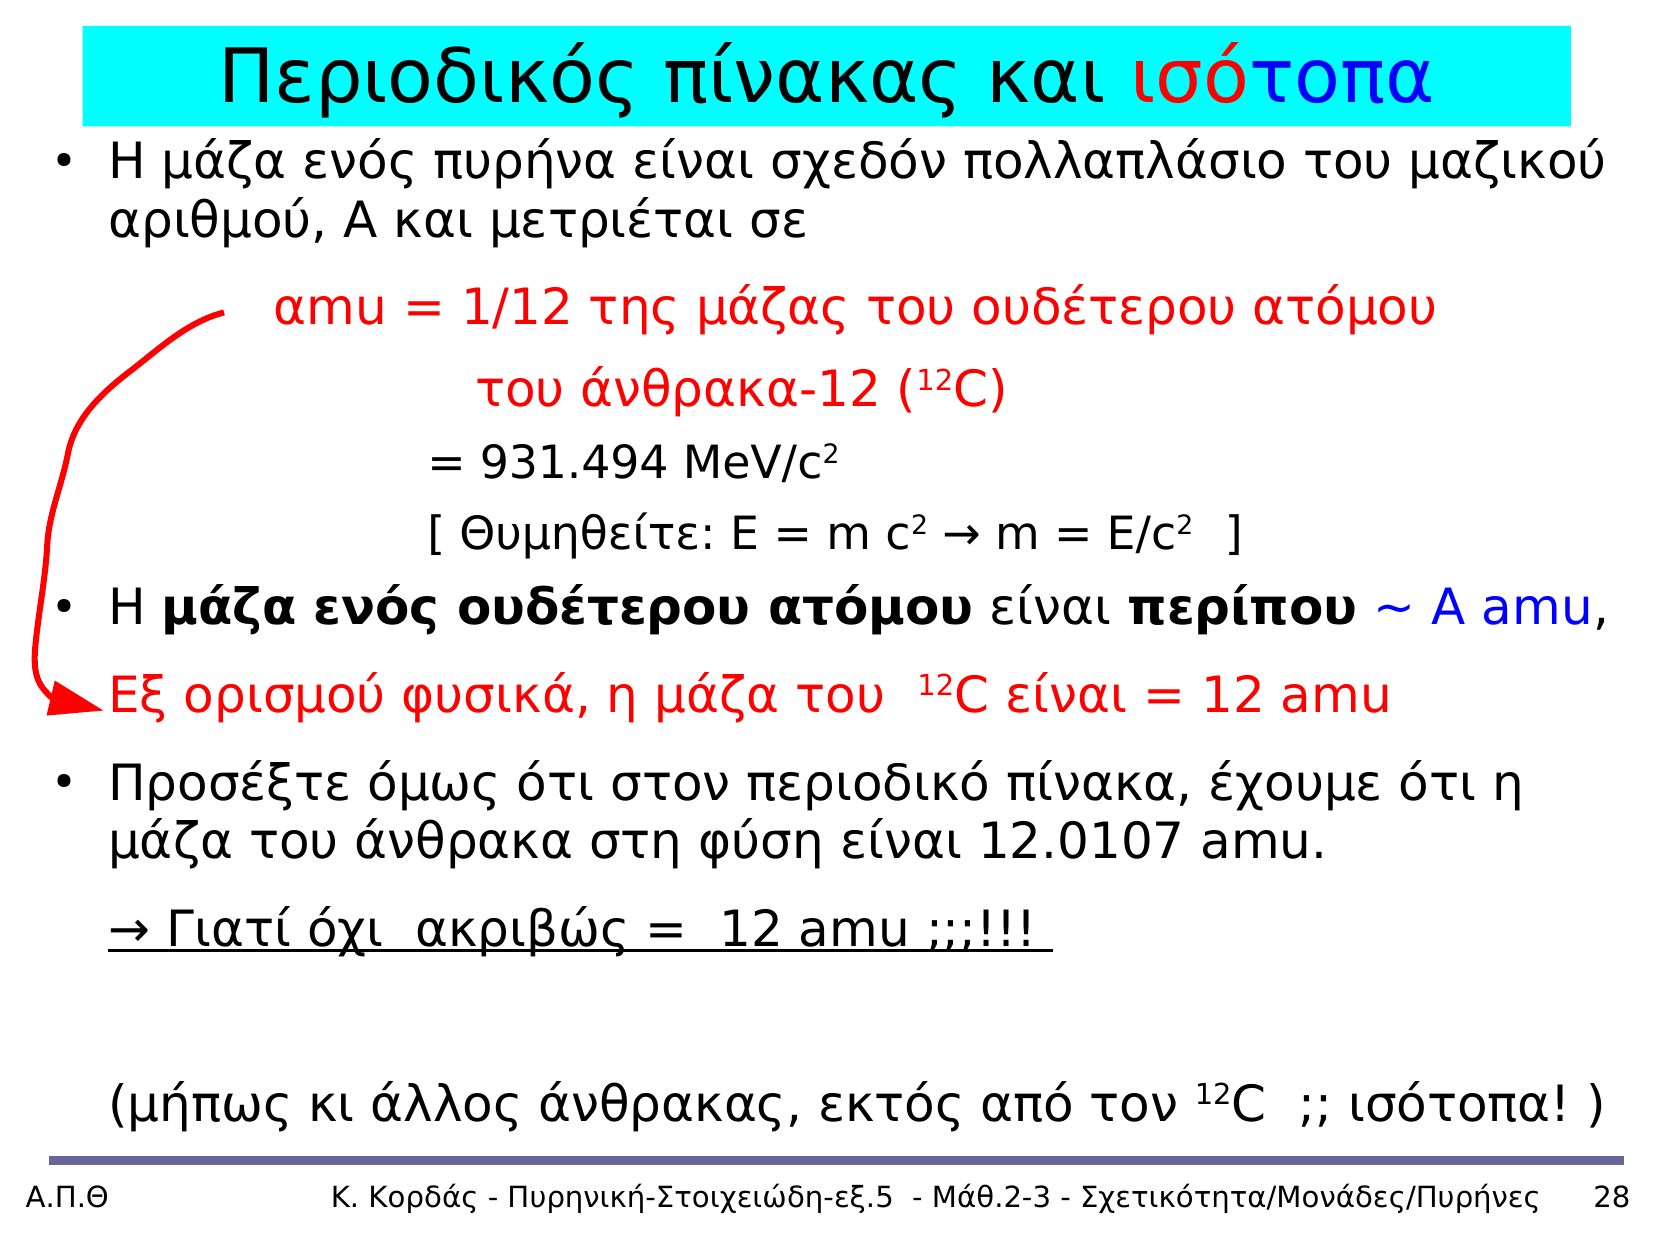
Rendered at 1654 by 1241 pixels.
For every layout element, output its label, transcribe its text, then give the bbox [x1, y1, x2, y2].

list Η μάζα ενός πυρήνα είναι σχεδόν πολλαπλάσιο του μαζικού αριθμού, Α και μετριέται σε αmu = 1/12 της μάζας του ουδέτερου ατόμου του άνθρακα-12 (12C) = 931.494 ΜeV/c2 [ Θυμηθείτε: Ε = m c2 → m = E/c2 ] H μάζα ενός ουδέτερου ατόμου είναι περίπου ~ Α amu, Εξ ορισμού φυσικά, η μάζα του 12C είναι = 12 amu Προσέξτε όμως ότι στον περιοδικό πίνακα, έχουμε ότι η μάζα του άνθρακα στη φύση είναι 12.0107 amu. → Γιατί όχι ακριβώς = 12 amu ;;;!!! (μήπως κι άλλος άνθρακας, εκτός από τον 12C ;; ισότοπα! ) [37, 132, 1613, 1232]
title Περιοδικός πίνακας και ισότοπα [82, 25, 1571, 127]
